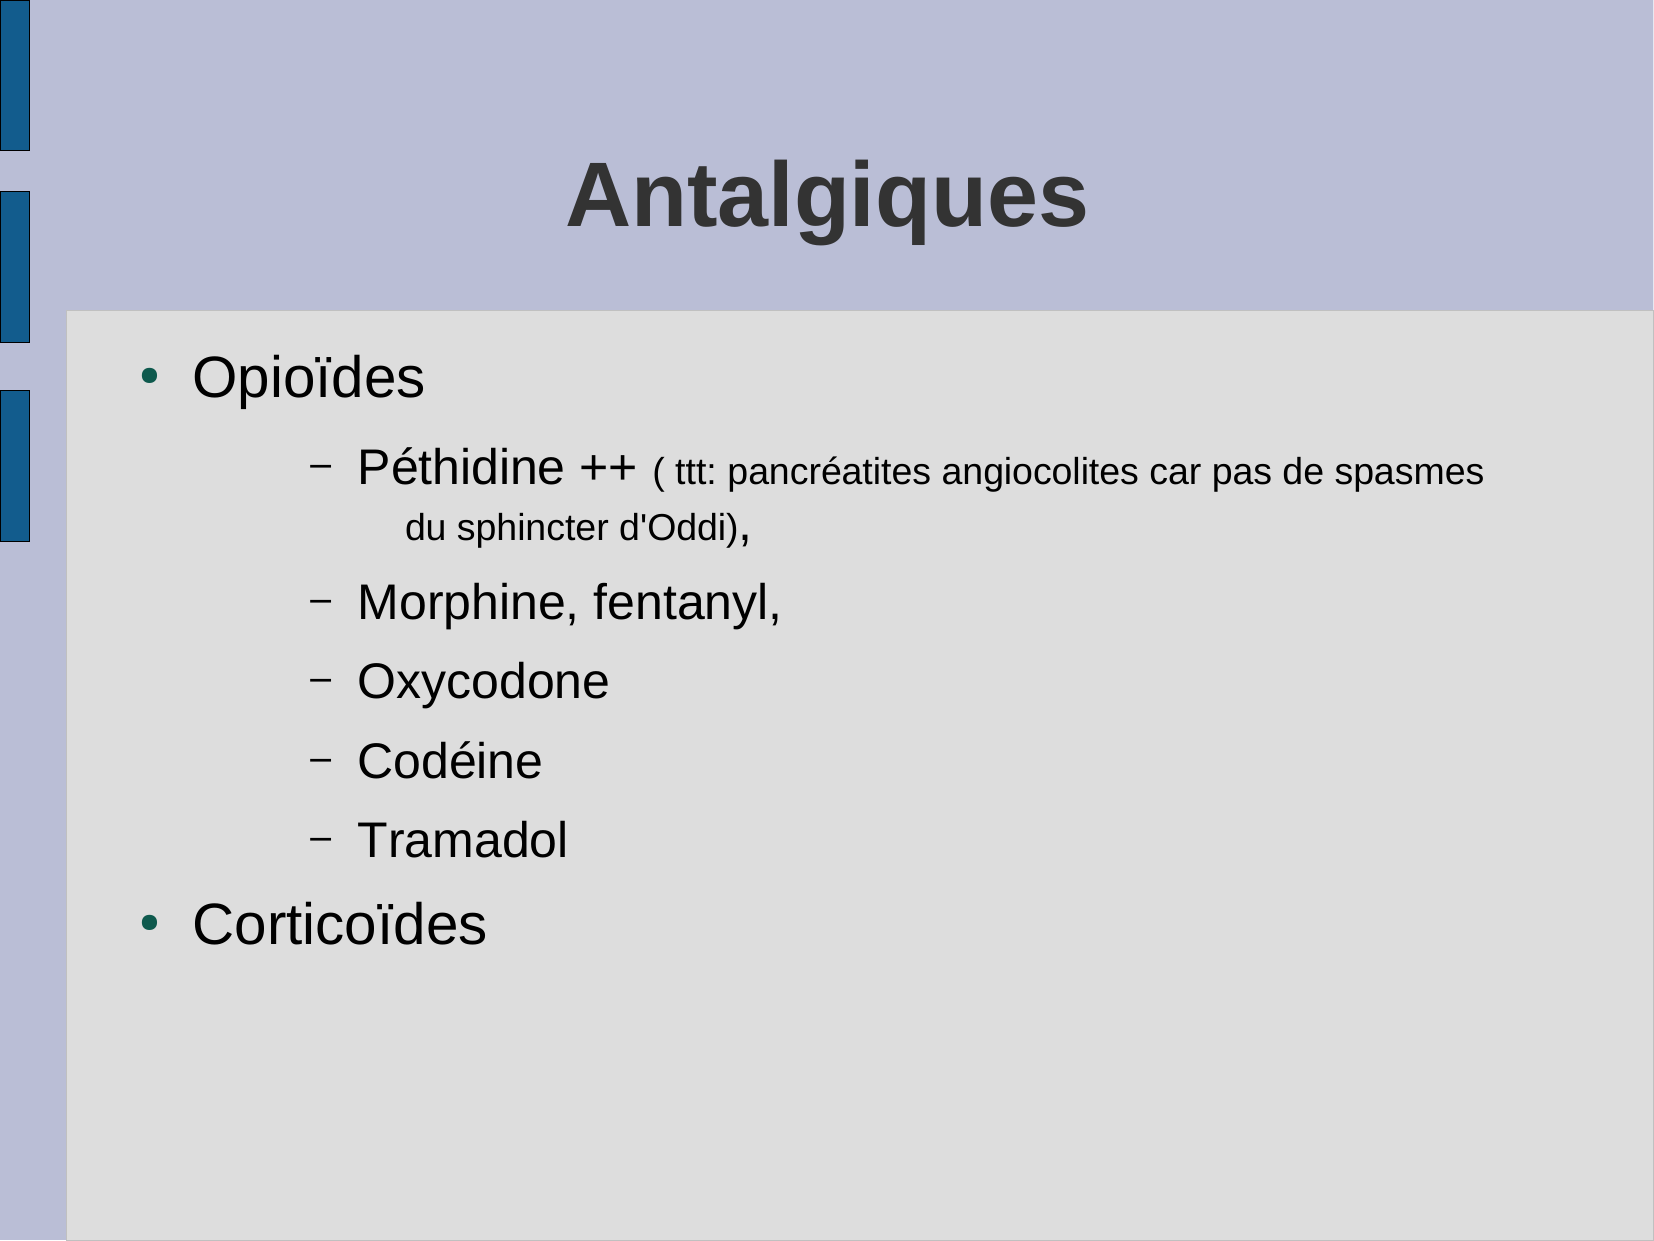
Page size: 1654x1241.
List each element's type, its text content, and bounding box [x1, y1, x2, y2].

list Opioïdes Péthidine ++ ( ttt: pancréatites angiocolites car pas de spasmes du sphincter d'Oddi), Morphine, fentanyl, Oxycodone Codéine Tramadol Corticoïdes [121, 344, 1534, 1112]
title Antalgiques [121, 98, 1534, 291]
